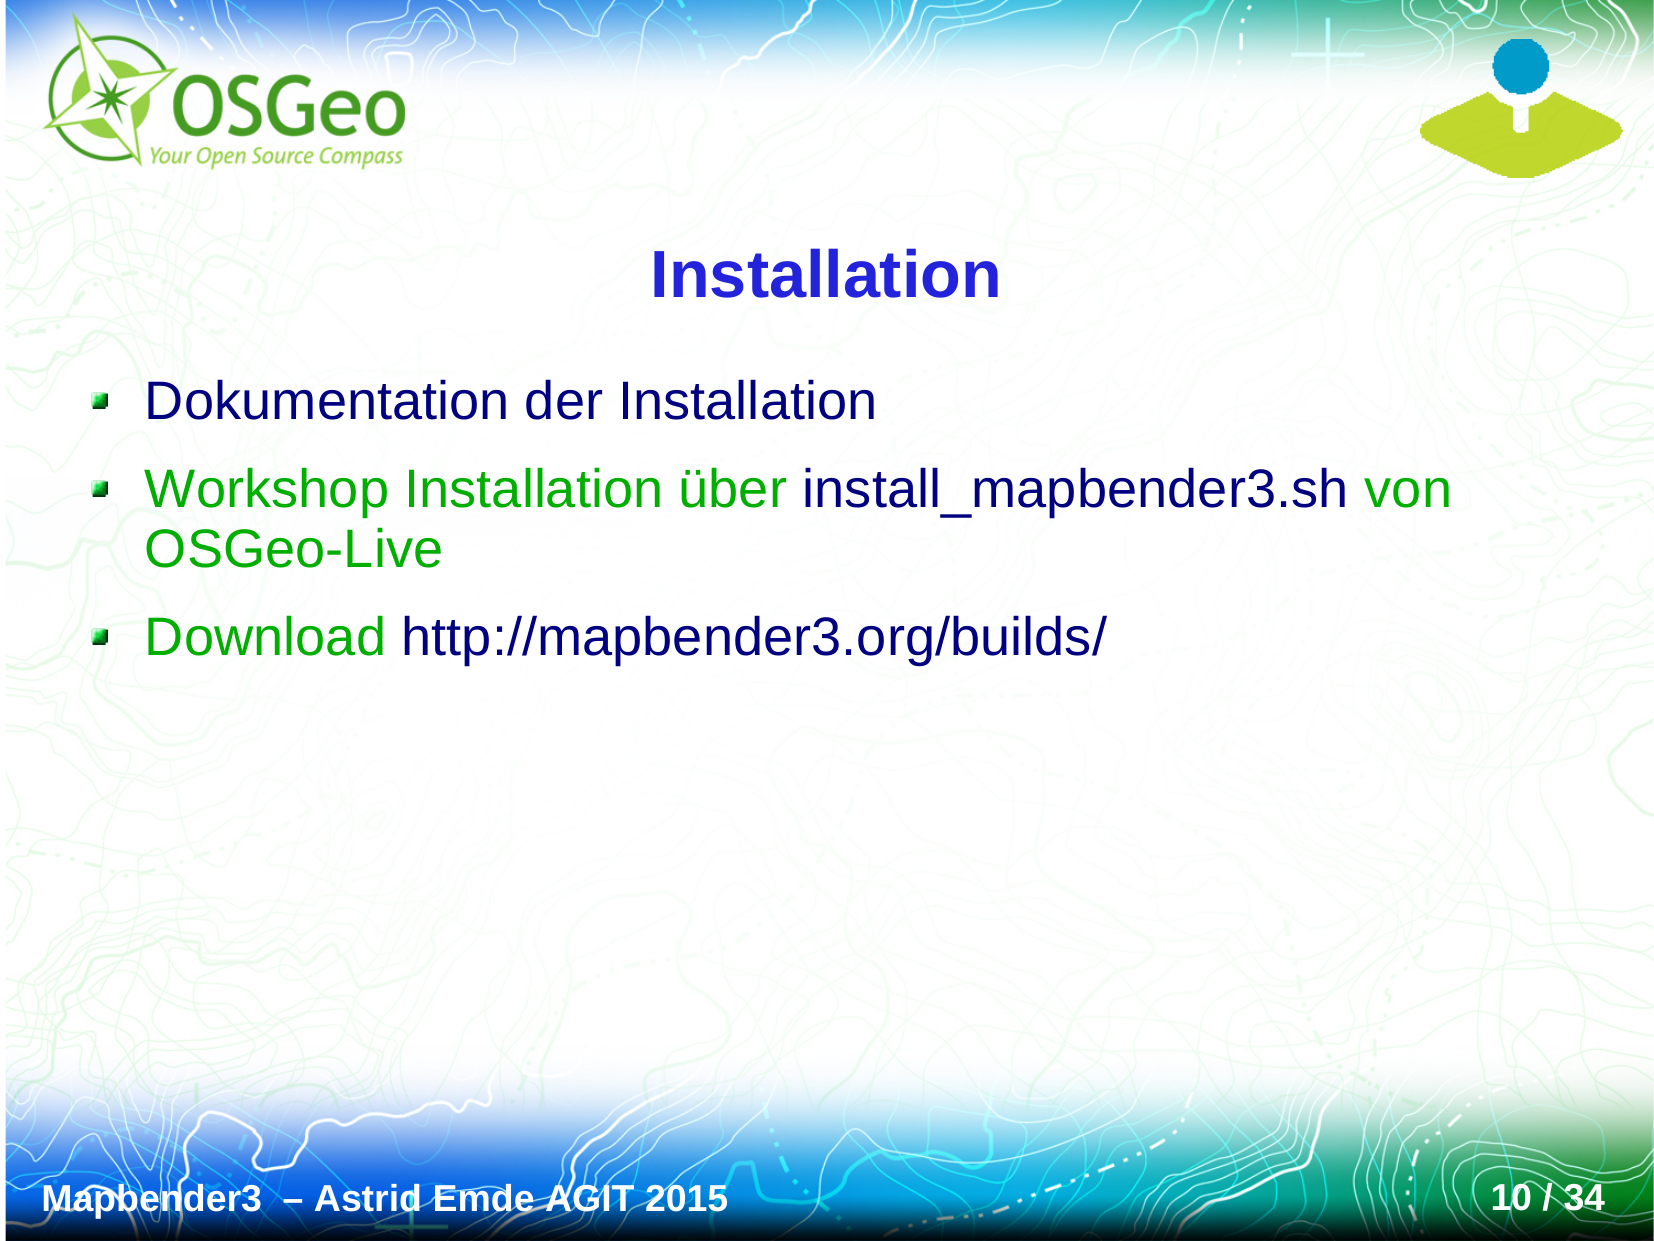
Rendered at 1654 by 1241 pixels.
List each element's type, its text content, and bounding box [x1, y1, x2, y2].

title Installation [82, 208, 1571, 342]
list Dokumentation der Installation Workshop Installation über install_mapbender3.sh von OSGeo-Live Download http://mapbender3.org/builds/ [74, 370, 1563, 1174]
picture [5, 0, 1654, 1241]
